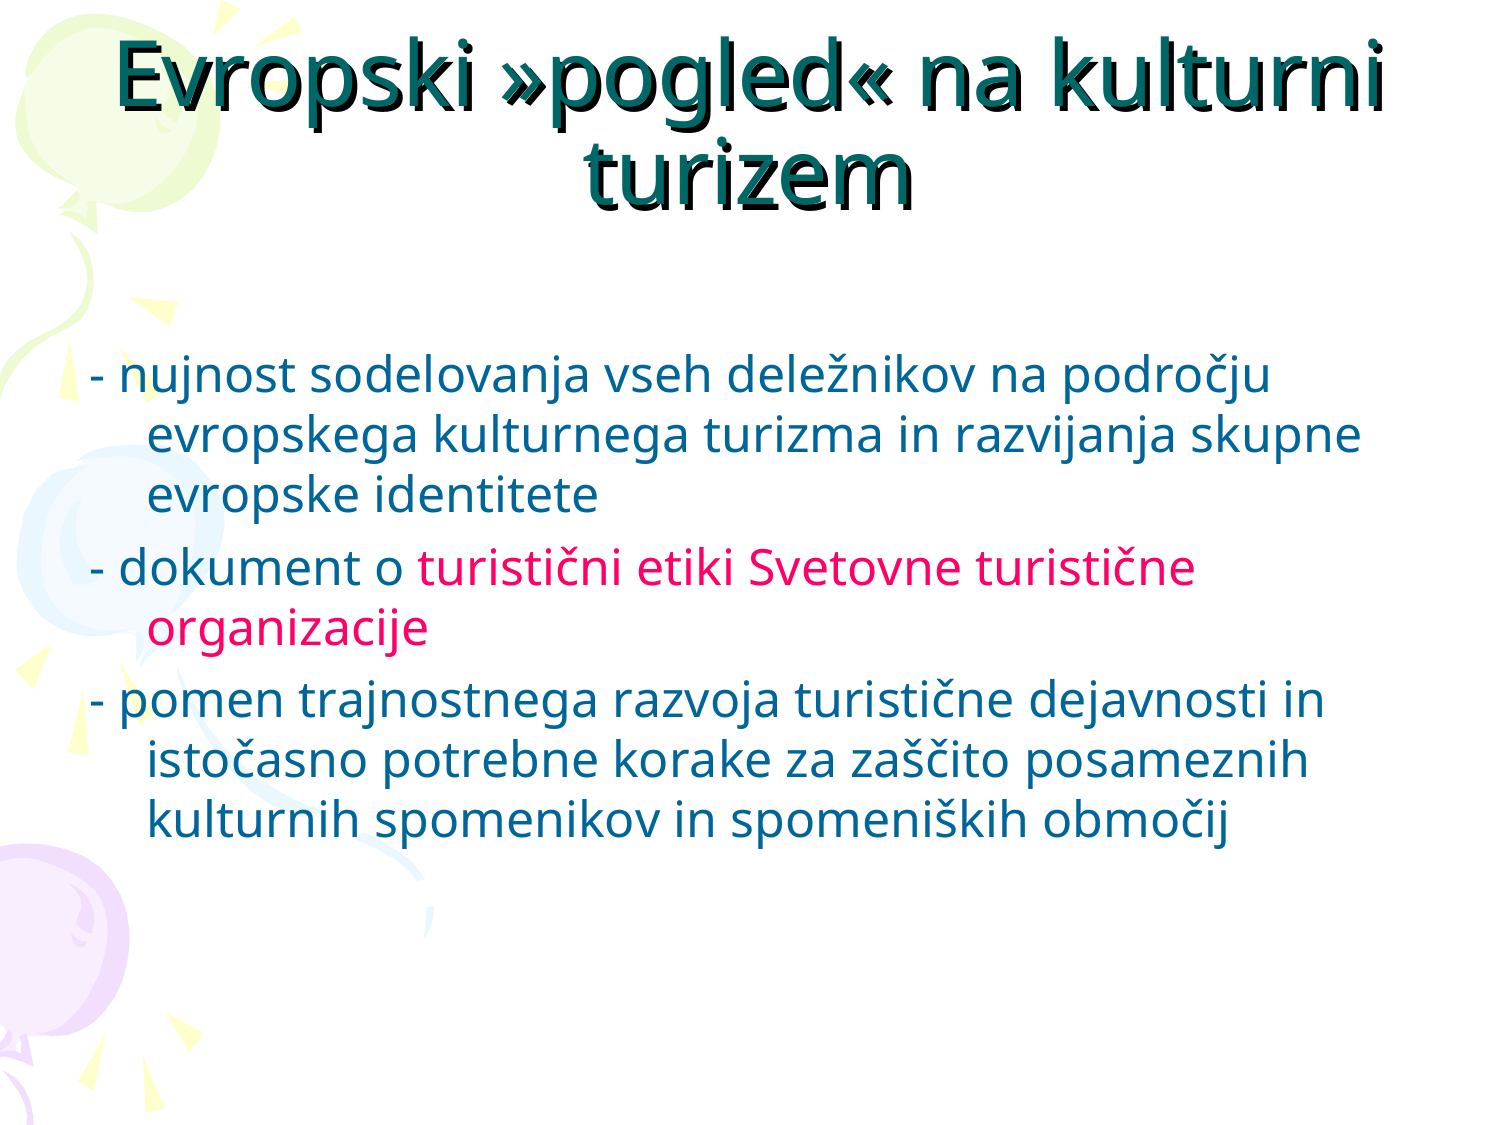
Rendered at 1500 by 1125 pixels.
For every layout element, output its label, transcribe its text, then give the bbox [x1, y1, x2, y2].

title Evropski »pogled« na kulturni turizem [72, 16, 1426, 233]
list - nujnost sodelovanja vseh deležnikov na področju evropskega kulturnega turizma in razvijanja skupne evropske identitete - dokument o turistični etiki Svetovne turistične organizacije - pomen trajnostnega razvoja turistične dejavnosti in istočasno potrebne korake za zaščito posameznih kulturnih spomenikov in spomeniških območij [75, 262, 1426, 994]
